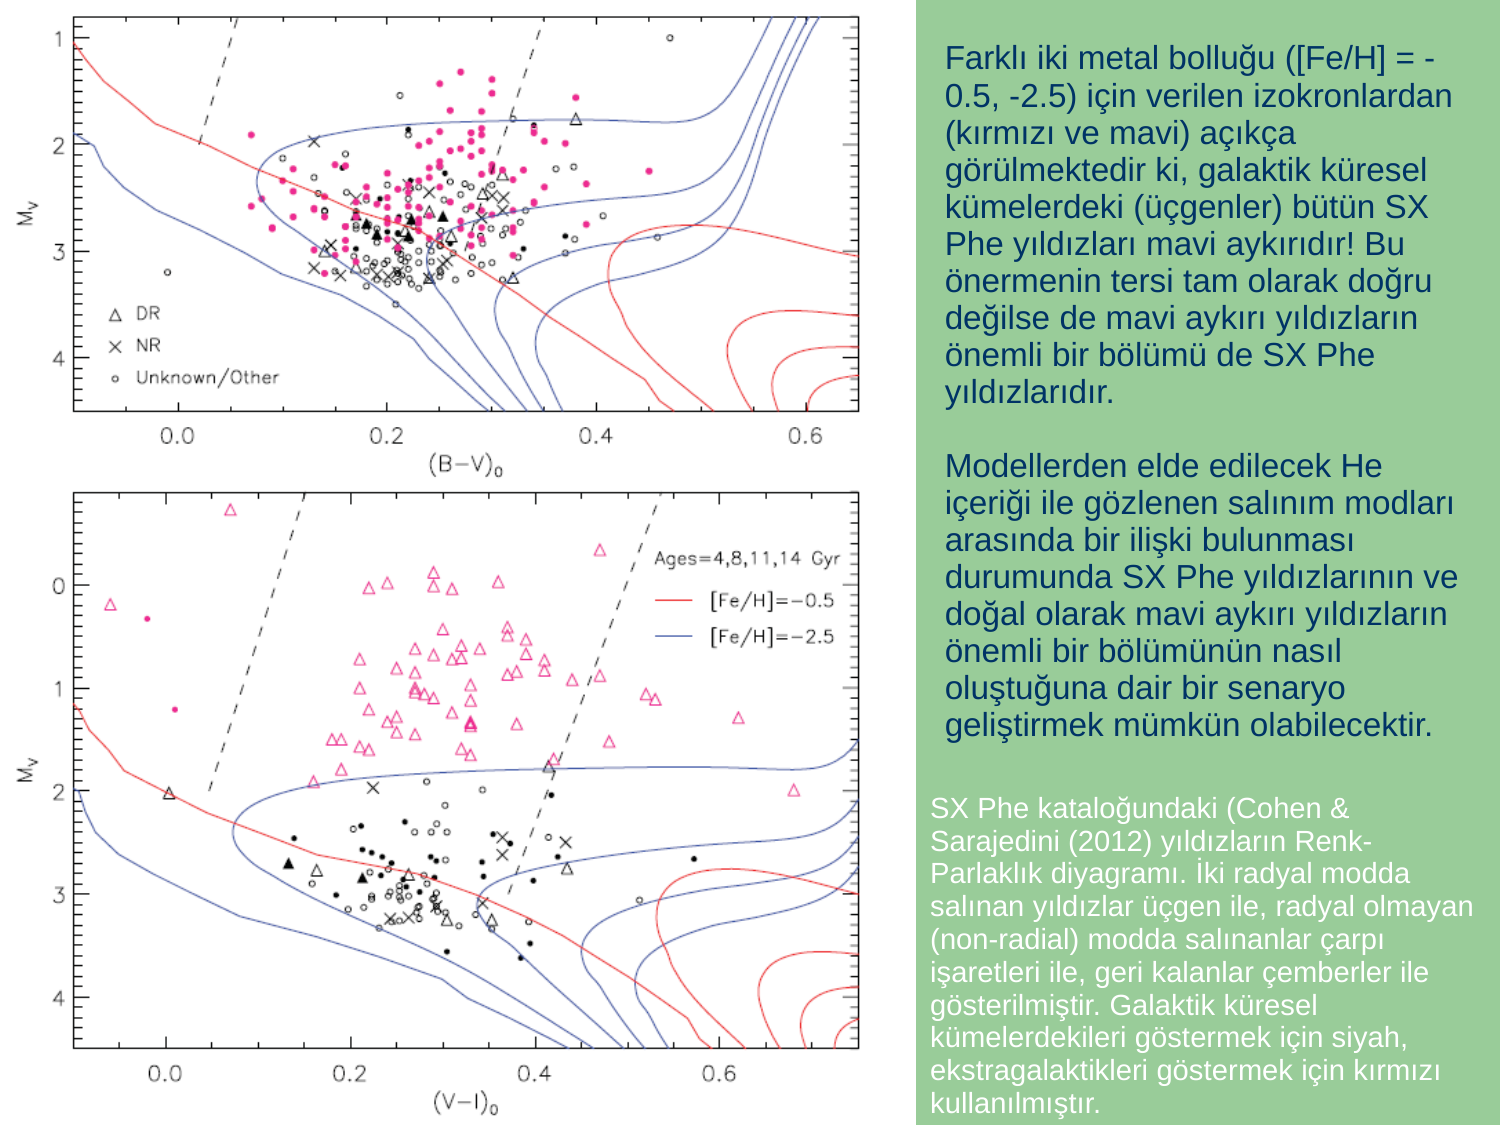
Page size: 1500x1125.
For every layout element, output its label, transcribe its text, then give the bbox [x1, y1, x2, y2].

picture [0, 0, 916, 1125]
text_box SX Phe kataloğundaki (Cohen & Sarajedini (2012) yıldızların Renk-Parlaklık diyagramı. İki radyal modda salınan yıldızlar üçgen ile, radyal olmayan (non-radial) modda salınanlar çarpı işaretleri ile, geri kalanlar çemberler ile gösterilmiştir. Galaktik küresel kümelerdekileri göstermek için siyah, ekstragalaktikleri göstermek için kırmızı kullanılmıştır. [915, 784, 1500, 1125]
text_box Farklı iki metal bolluğu ([Fe/H] = -0.5, -2.5) için verilen izokronlardan (kırmızı ve mavi) açıkça görülmektedir ki, galaktik küresel kümelerdeki (üçgenler) bütün SX Phe yıldızları mavi aykırıdır! Bu önermenin tersi tam olarak doğru değilse de mavi aykırı yıldızların önemli bir bölümü de SX Phe yıldızlarıdır. Modellerden elde edilecek He içeriği ile gözlenen salınım modları arasında bir ilişki bulunması durumunda SX Phe yıldızlarının ve doğal olarak mavi aykırı yıldızların önemli bir bölümünün nasıl oluştuğuna dair bir senaryo geliştirmek mümkün olabilecektir. [930, 32, 1486, 761]
